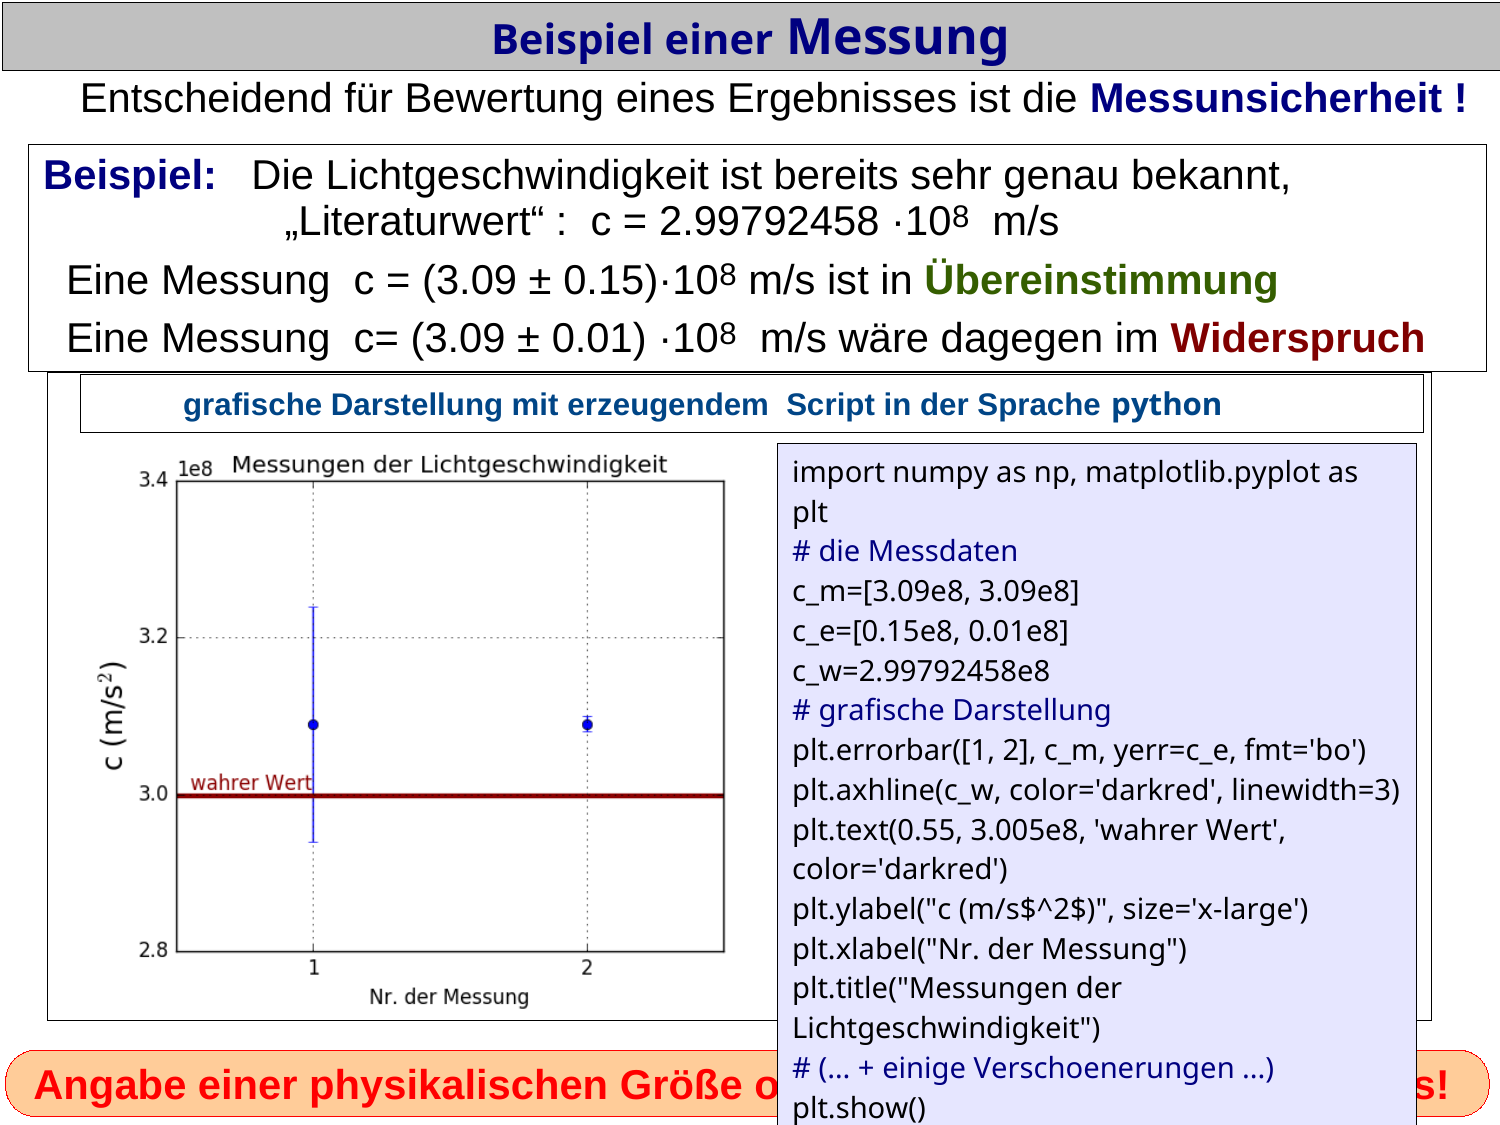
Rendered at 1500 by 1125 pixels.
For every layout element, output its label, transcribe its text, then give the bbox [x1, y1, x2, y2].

text_box Angabe einer physikalischen Größe ohne Messunsicherheit ist wertlos! [1417, 1050, 1490, 1117]
text_box Entscheidend für Bewertung eines Ergebnisses ist die Messunsicherheit ! [64, 67, 1495, 137]
title Beispiel einer Messung [110, 0, 1392, 67]
text_box Beispiel: Die Lichtgeschwindigkeit ist bereits sehr genau bekannt, „Literaturwert“ : c = 2.99792458 ·108 m/s Eine Messung c = (3.09 ± 0.15)·108 m/s ist in Übereinstimmung Eine Messung c= (3.09 ± 0.01) ·108 m/s wäre dagegen im Widerspruch [28, 144, 1485, 372]
text_box grafische Darstellung mit erzeugendem Script in der Sprache python [80, 374, 1424, 433]
text_box import numpy as np, matplotlib.pyplot as plt # die Messdaten c_m=[3.09e8, 3.09e8] c_e=[0.15e8, 0.01e8] c_w=2.99792458e8 # grafische Darstellung plt.errorbar([1, 2], c_m, yerr=c_e, fmt='bo') plt.axhline(c_w, color='darkred', linewidth=3) plt.text(0.55, 3.005e8, 'wahrer Wert', color='darkred') plt.ylabel("c (m/s$^2$)", size='x-large') plt.xlabel("Nr. der Messung") plt.title("Messungen der Lichtgeschwindigkeit") # (… + einige Verschoenerungen ...) plt.show() [777, 443, 1417, 1007]
text_box Angabe einer physikalischen Größe ohne Messunsicherheit ist wertlos! [5, 1050, 777, 1117]
picture [88, 433, 745, 1010]
